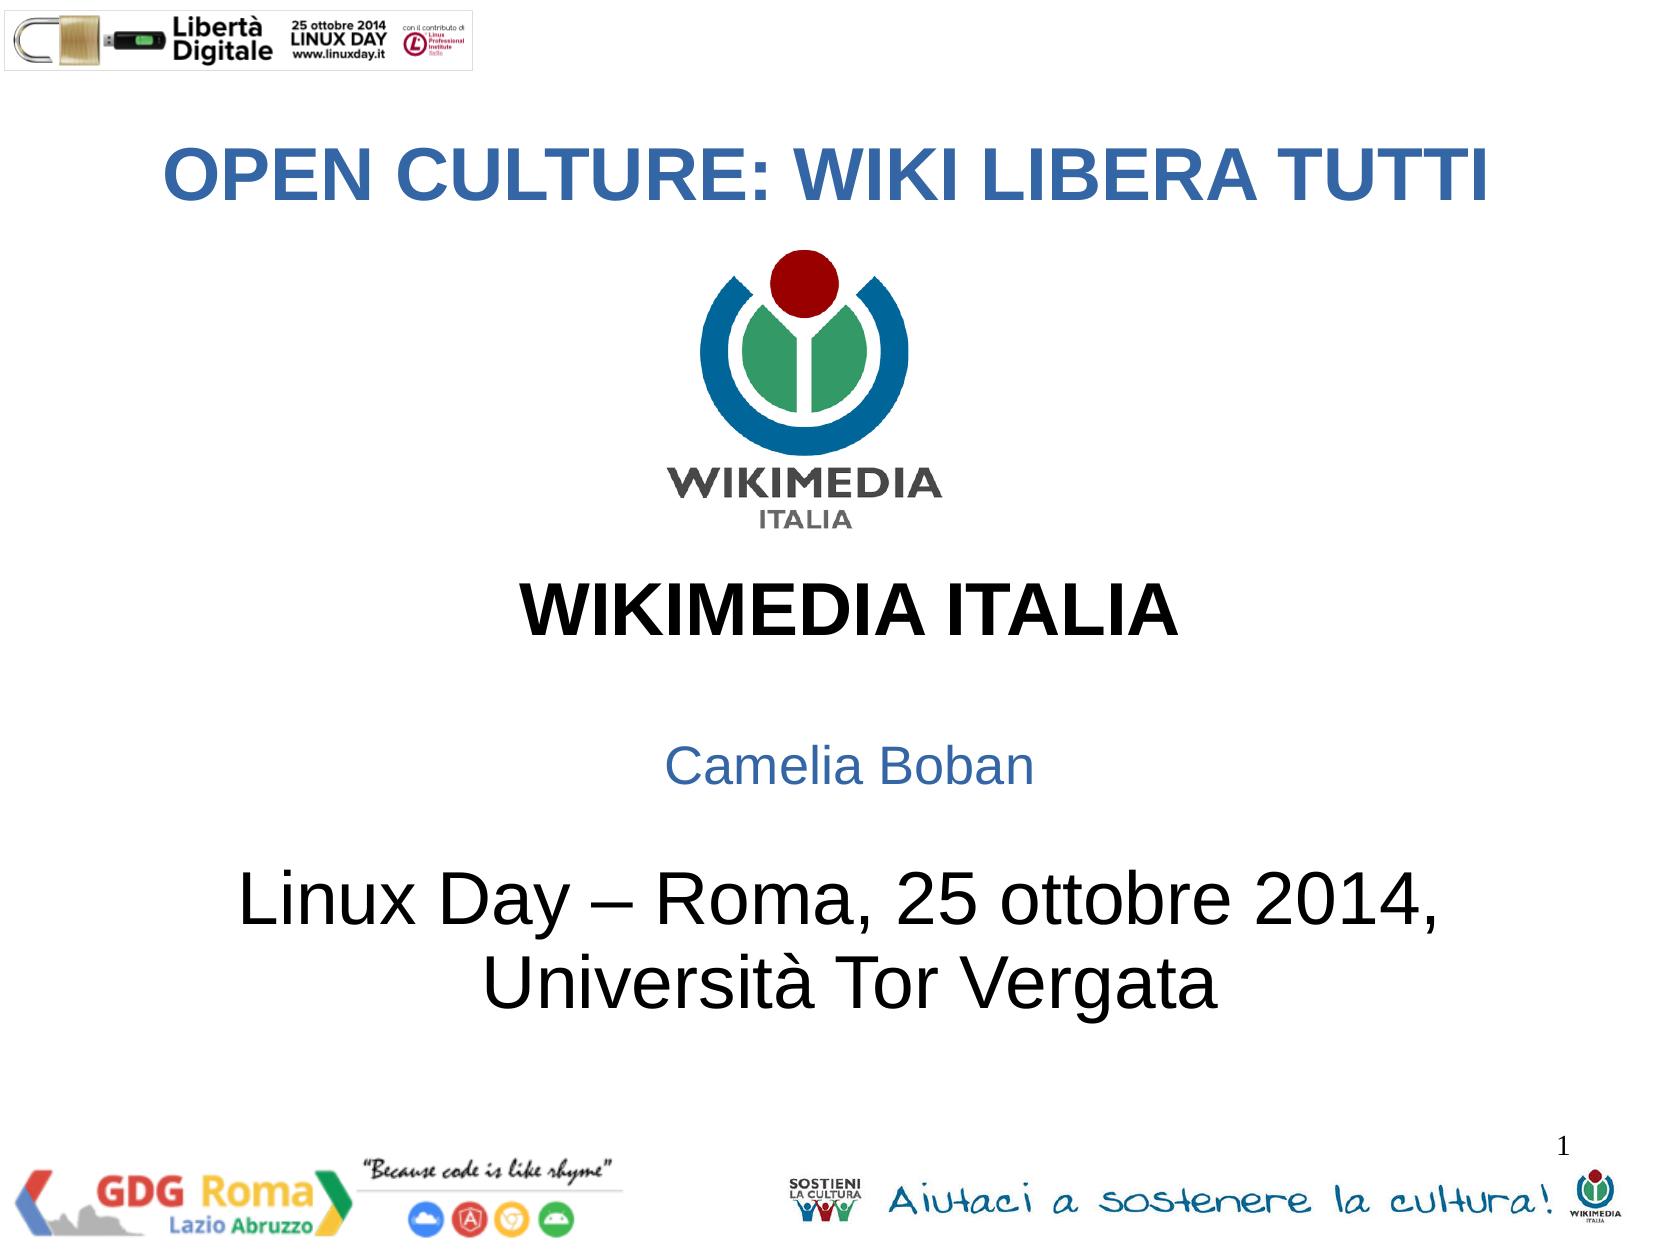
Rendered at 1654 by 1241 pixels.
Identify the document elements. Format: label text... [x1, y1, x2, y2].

title OPEN CULTURE: WIKI LIBERA TUTTI [11, 17, 1642, 249]
picture [11, 1155, 626, 1241]
picture [772, 1163, 1648, 1233]
picture [4, 10, 473, 71]
subtitle WIKIMEDIA ITALIA Camelia Boban Linux Day – Roma, 25 ottobre 2014, Università Tor Vergata [94, 567, 1607, 1169]
picture [649, 236, 962, 549]
